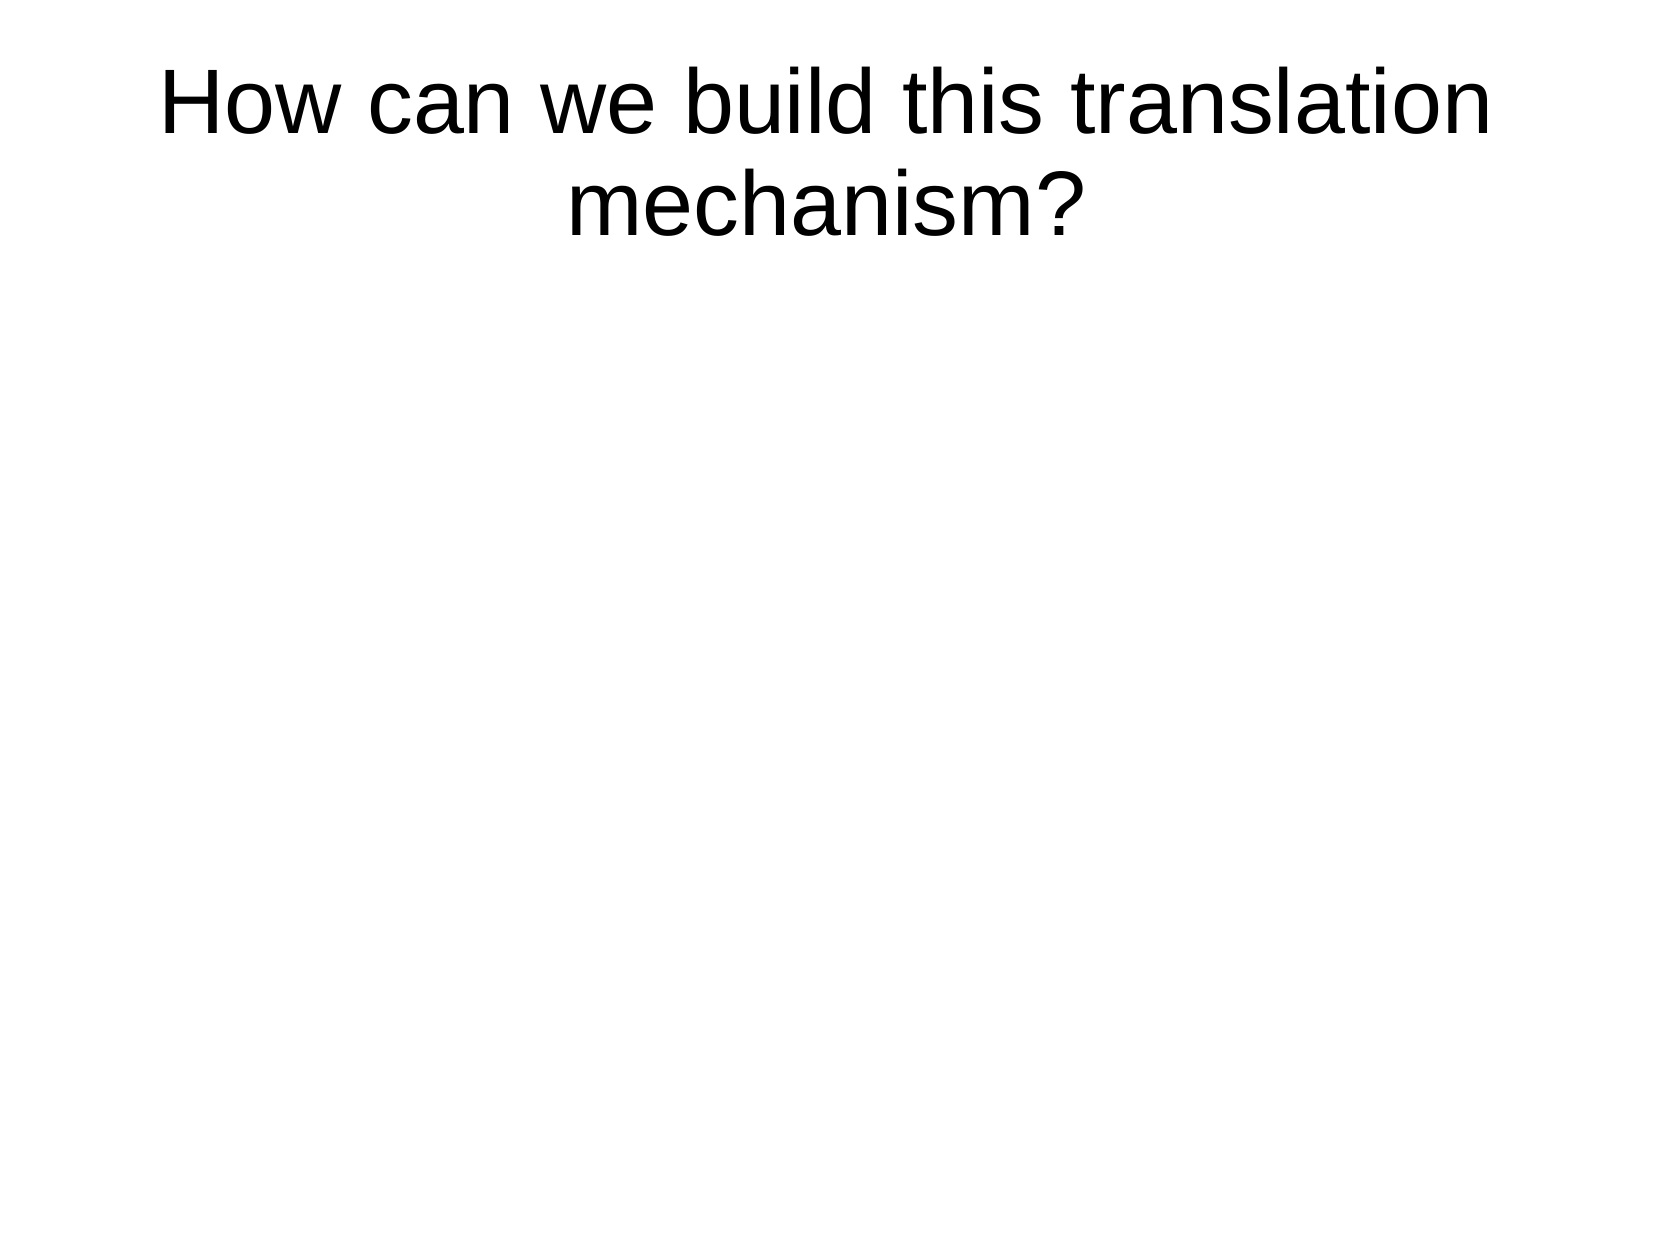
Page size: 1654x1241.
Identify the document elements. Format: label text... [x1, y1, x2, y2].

title How can we build this translation mechanism? [82, 49, 1571, 257]
